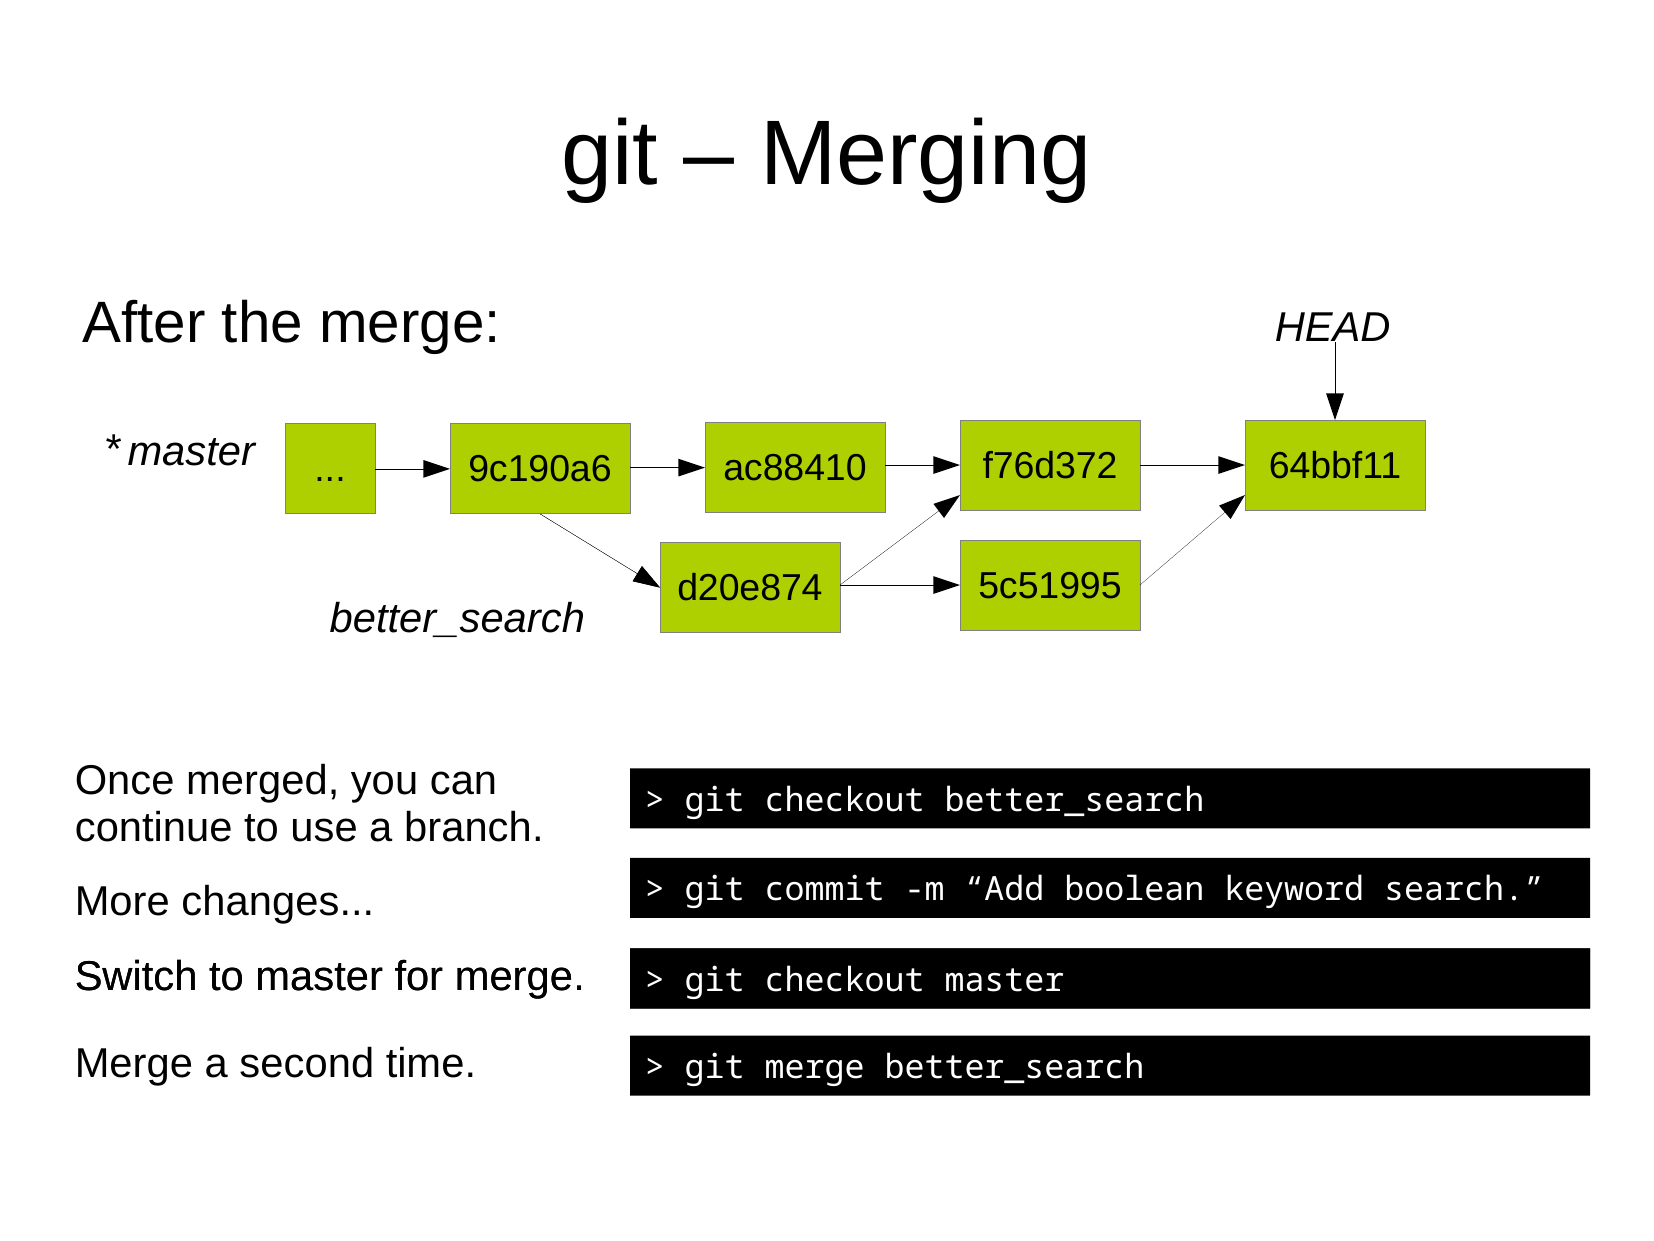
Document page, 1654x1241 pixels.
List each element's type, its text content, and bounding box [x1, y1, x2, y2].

list After the merge: [82, 290, 751, 376]
text_box master [90, 420, 271, 482]
text_box * [75, 418, 136, 481]
text_box Switch to master for merge. [60, 945, 616, 1008]
text_box f76d372 [960, 420, 1141, 511]
text_box > git commit -m “Add boolean keyword search.” [630, 857, 1591, 915]
text_box Merge a second time. [60, 1032, 616, 1096]
text_box 9c190a6 [450, 423, 631, 514]
text_box better_search [270, 587, 601, 649]
text_box ac88410 [705, 422, 886, 513]
text_box ... [285, 423, 376, 514]
title git – Merging [82, 49, 1571, 257]
text_box d20e874 [660, 542, 841, 633]
text_box 64bbf11 [1245, 420, 1426, 511]
text_box More changes... [60, 870, 526, 933]
text_box > git checkout better_search [631, 768, 1591, 826]
text_box > git checkout master [630, 948, 1591, 1006]
text_box HEAD [1260, 296, 1441, 358]
text_box Once merged, you can continue to use a branch. [60, 749, 631, 858]
text_box > git merge better_search [630, 1035, 1591, 1093]
text_box 5c51995 [960, 540, 1141, 631]
